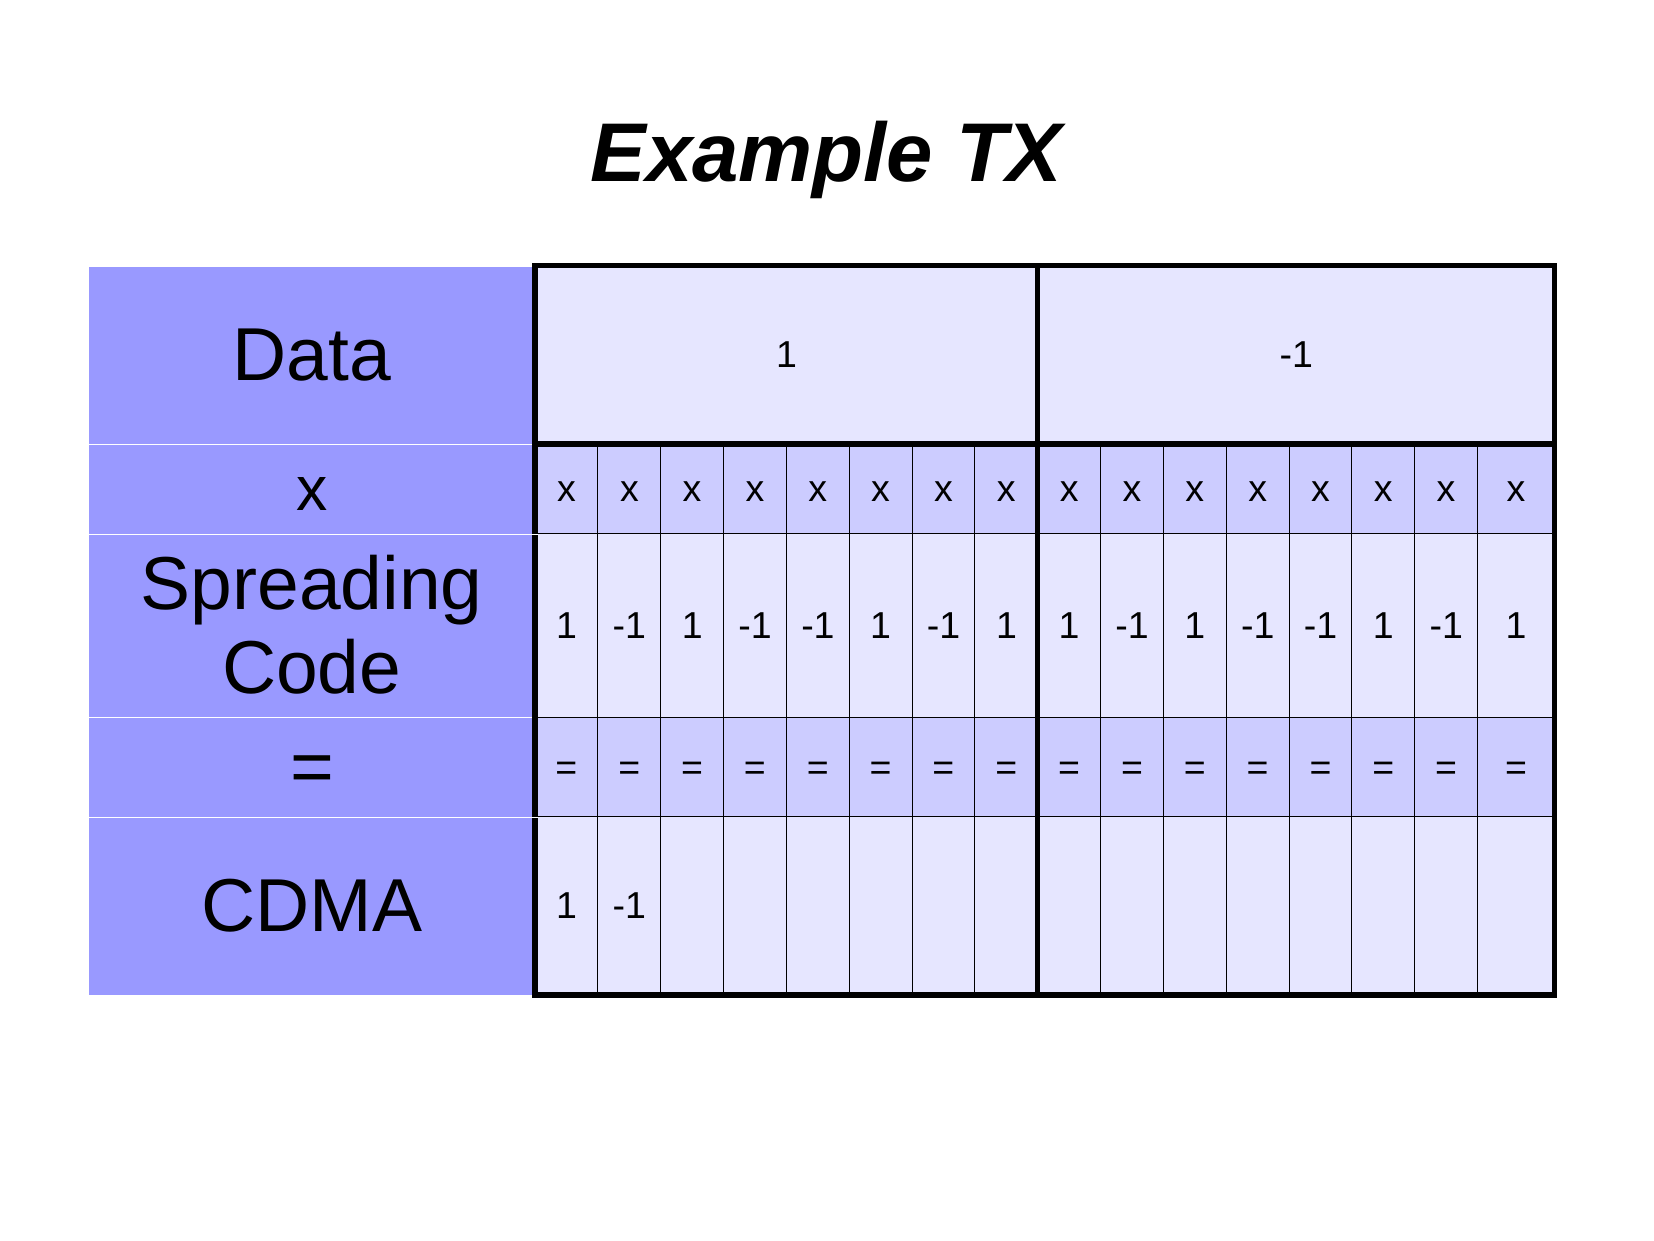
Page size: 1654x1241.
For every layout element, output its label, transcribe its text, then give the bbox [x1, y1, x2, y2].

table_cell x [1227, 447, 1289, 533]
table_header Data [89, 267, 532, 444]
table_cell [1352, 817, 1414, 992]
table_cell x [850, 447, 912, 533]
table_cell CDMA [89, 818, 532, 995]
table_cell = [1415, 718, 1477, 816]
table_cell = [724, 718, 786, 816]
table_cell [850, 817, 912, 992]
table_cell 1 [975, 534, 1035, 717]
table_cell x [1040, 447, 1100, 533]
table_cell = [1290, 718, 1351, 816]
table_cell = [1164, 718, 1226, 816]
table_cell x [598, 447, 660, 533]
table_cell = [850, 718, 912, 816]
table_cell = [1352, 718, 1414, 816]
table_cell -1 [1290, 534, 1351, 717]
table_cell -1 [598, 817, 660, 992]
table_cell 1 [538, 817, 597, 992]
table_cell 1 [1040, 534, 1100, 717]
table_cell 1 [661, 534, 723, 717]
table_header -1 [1040, 268, 1552, 441]
table_cell [1290, 817, 1351, 992]
table_cell x [1478, 447, 1552, 533]
table_cell x [89, 445, 532, 534]
table_cell = [1478, 718, 1552, 816]
table_cell [1164, 817, 1226, 992]
title Example TX [82, 56, 1571, 250]
table_cell = [598, 718, 660, 816]
table_cell [913, 817, 974, 992]
table_cell 1 [850, 534, 912, 717]
table_cell [975, 817, 1035, 992]
table_cell [724, 817, 786, 992]
table_cell x [1352, 447, 1414, 533]
table_cell x [661, 447, 723, 533]
table_cell -1 [787, 534, 849, 717]
table_cell [661, 817, 723, 992]
table_cell -1 [598, 534, 660, 717]
table_cell -1 [913, 534, 974, 717]
table_cell = [538, 718, 597, 816]
table_cell = [89, 718, 532, 817]
table_cell = [1101, 718, 1163, 816]
table_cell x [1290, 447, 1351, 533]
table_cell x [913, 447, 974, 533]
table_cell [1227, 817, 1289, 992]
table_cell = [787, 718, 849, 816]
table_cell [787, 817, 849, 992]
table_cell [1478, 817, 1552, 992]
table_cell 1 [1164, 534, 1226, 717]
table_cell 1 [1352, 534, 1414, 717]
table_cell -1 [1415, 534, 1477, 717]
table_cell 1 [538, 534, 597, 717]
table_cell [1101, 817, 1163, 992]
table_cell = [913, 718, 974, 816]
table_cell = [1227, 718, 1289, 816]
table_cell [1415, 817, 1477, 992]
table_cell x [975, 447, 1035, 533]
table_cell x [1164, 447, 1226, 533]
table_cell = [975, 718, 1035, 816]
table_cell x [1101, 447, 1163, 533]
table_cell x [724, 447, 786, 533]
table_cell x [1415, 447, 1477, 533]
table_cell = [661, 718, 723, 816]
table_cell x [538, 447, 597, 533]
table_cell -1 [724, 534, 786, 717]
table_cell Spreading Code [89, 535, 532, 717]
table_cell [1040, 817, 1100, 992]
table_cell x [787, 447, 849, 533]
table_cell 1 [1478, 534, 1552, 717]
table_cell = [1040, 718, 1100, 816]
table_cell -1 [1101, 534, 1163, 717]
table_cell -1 [1227, 534, 1289, 717]
table_header 1 [538, 268, 1035, 441]
